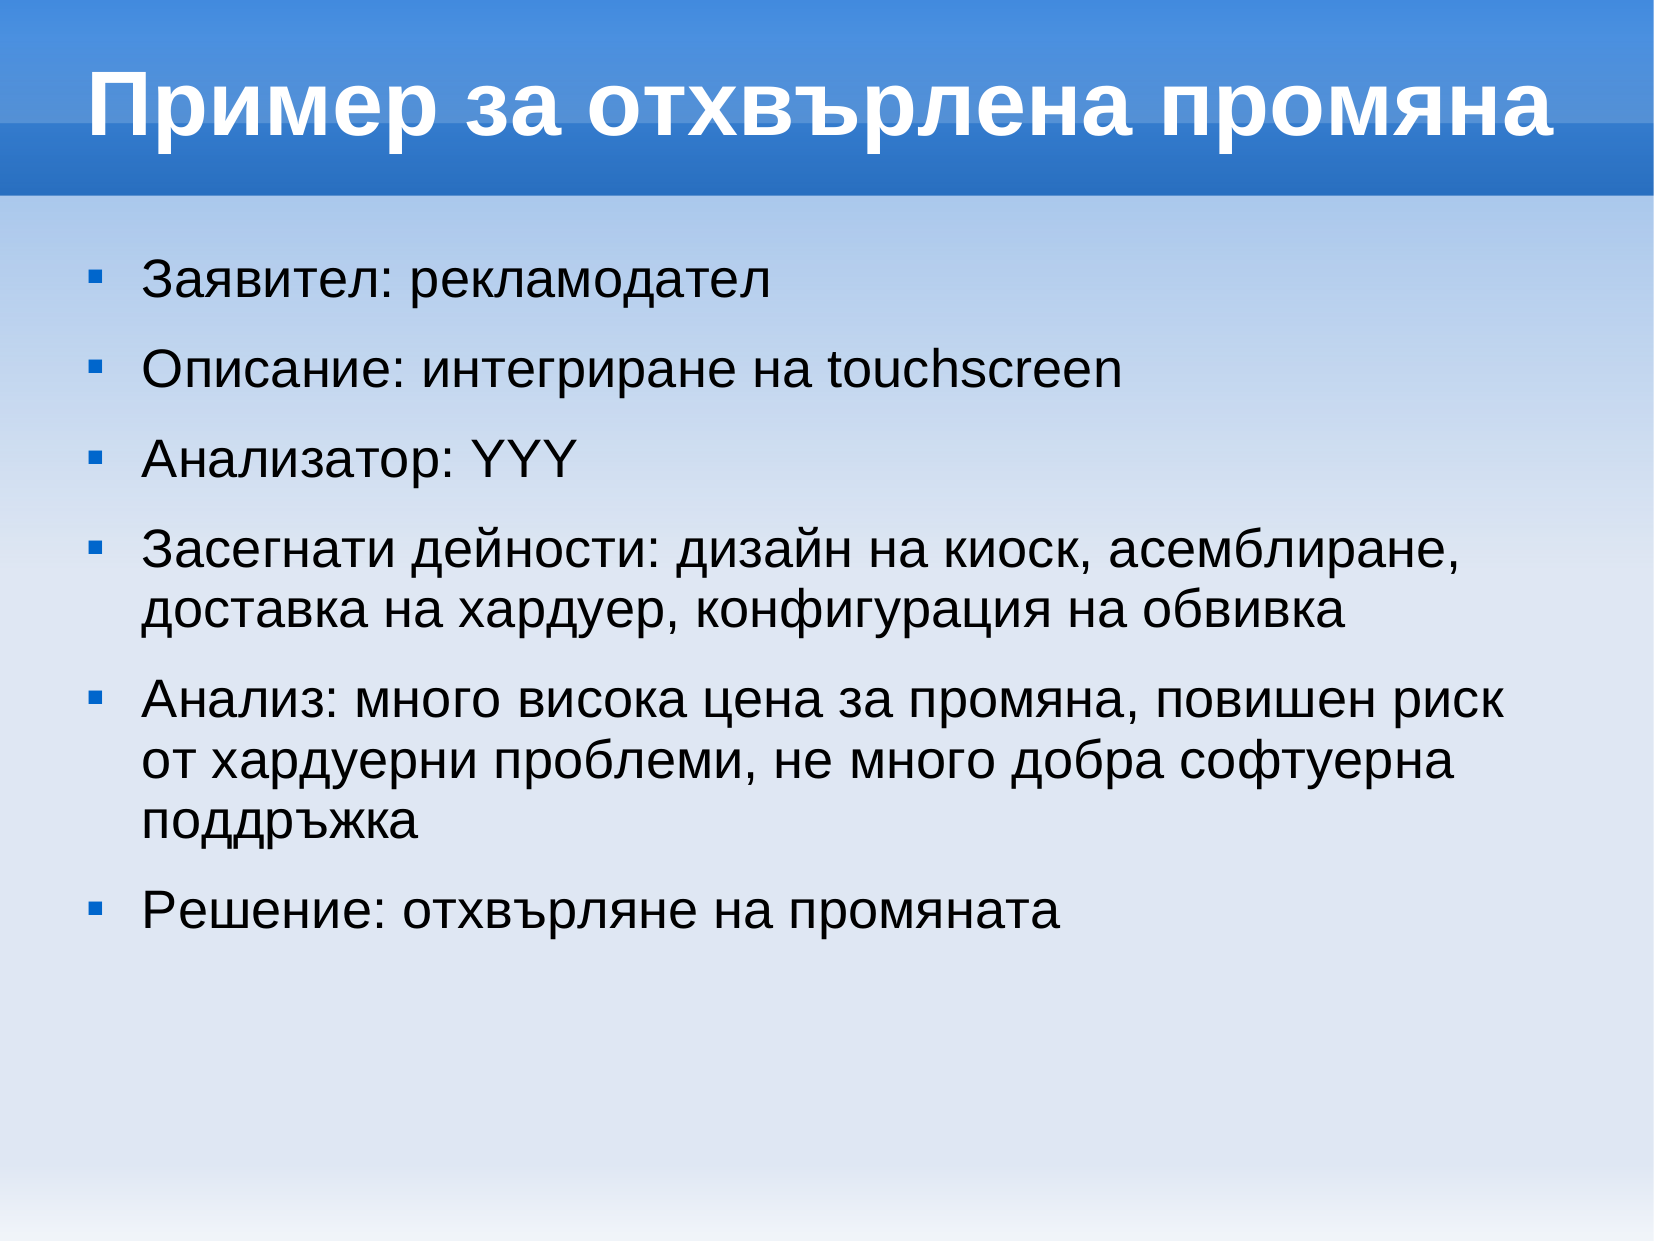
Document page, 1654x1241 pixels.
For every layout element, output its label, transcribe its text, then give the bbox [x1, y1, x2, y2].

list Заявител: рекламодател Описание: интегриране на touchscreen Анализатор: YYY Засегнати дейности: дизайн на киоск, асемблиране, доставка на хардуер, конфигурация на обвивка Анализ: много висока цена за промяна, повишен риск от хардуерни проблеми, не много добра софтуерна поддръжка Решение: отхвърляне на промяната [70, 248, 1560, 1067]
title Пример за отхвърлена промяна [76, 0, 1565, 208]
picture [0, 0, 1654, 1241]
